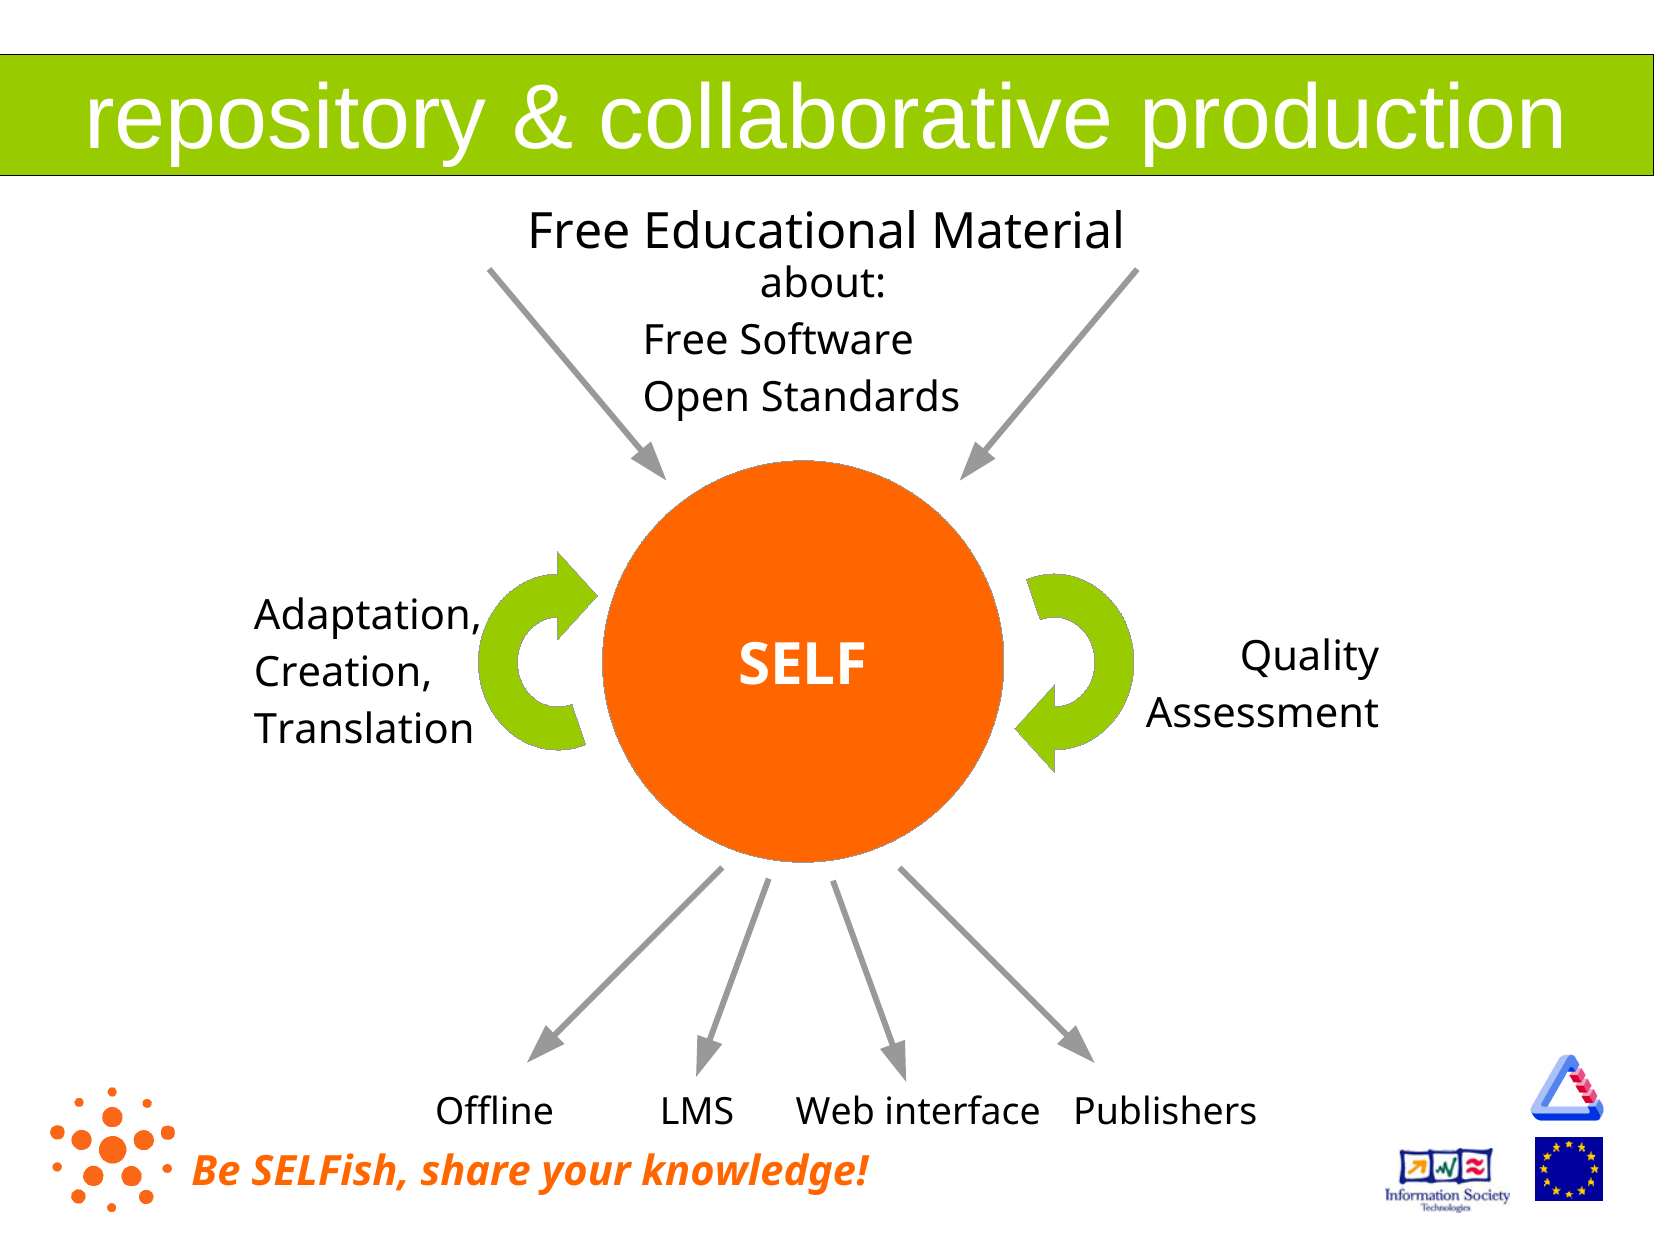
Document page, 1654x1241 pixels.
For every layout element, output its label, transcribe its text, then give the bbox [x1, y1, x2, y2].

text_box LMS [659, 1084, 777, 1129]
text_box SELF [602, 460, 1004, 863]
title repository & collaborative production [82, 48, 1571, 185]
picture [1535, 1137, 1603, 1201]
text_box Adaptation, Creation, Translation [253, 584, 475, 731]
picture [1385, 1148, 1510, 1213]
text_box Quality Assessment [1145, 626, 1359, 724]
picture [1530, 1054, 1604, 1122]
text_box [478, 551, 598, 751]
text_box [1014, 573, 1134, 773]
text_box Web interface [795, 1084, 1073, 1129]
text_box Free Educational Material [472, 194, 1182, 253]
text_box Publishers [1073, 1084, 1294, 1129]
picture [50, 1087, 175, 1212]
text_box about: Free Software Open Standards [631, 253, 1015, 399]
text_box Offline [435, 1084, 603, 1129]
